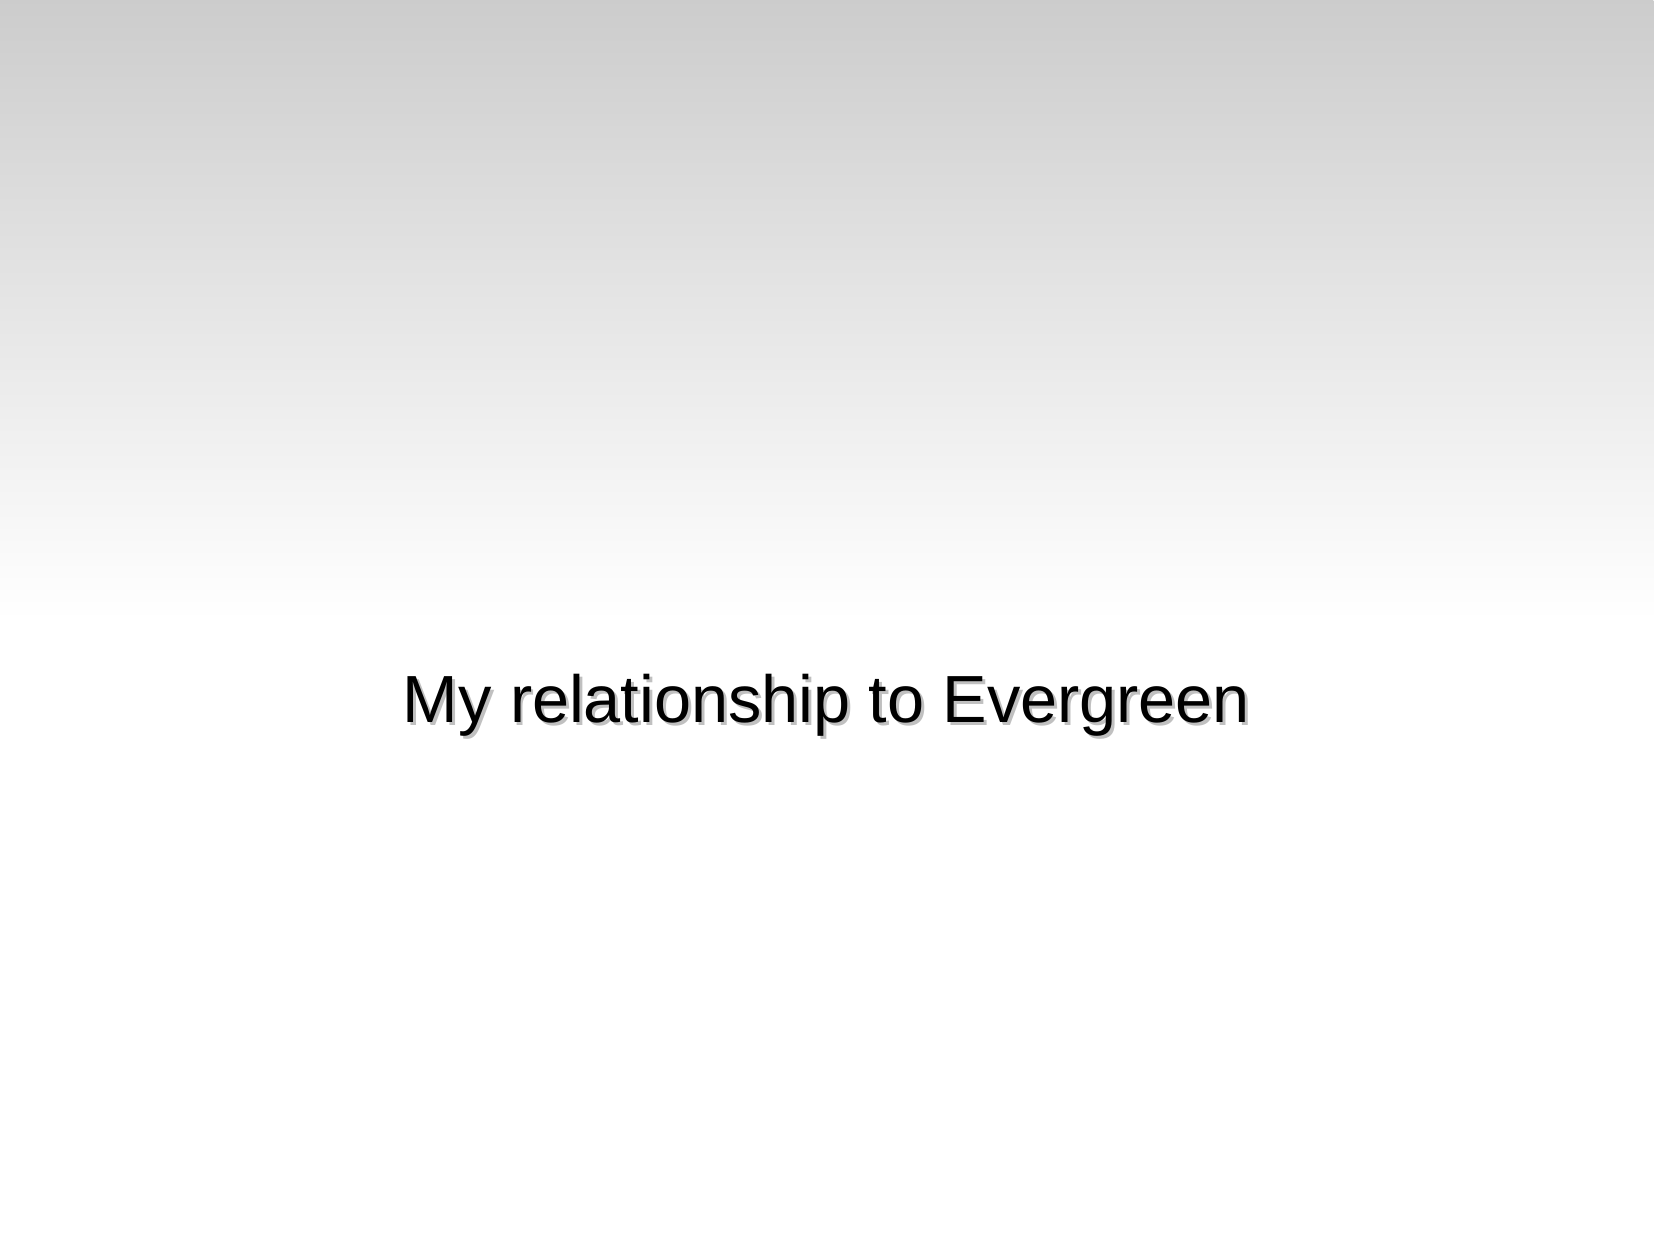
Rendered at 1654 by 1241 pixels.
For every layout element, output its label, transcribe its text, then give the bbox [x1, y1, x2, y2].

subtitle My relationship to Evergreen [82, 290, 1571, 1109]
